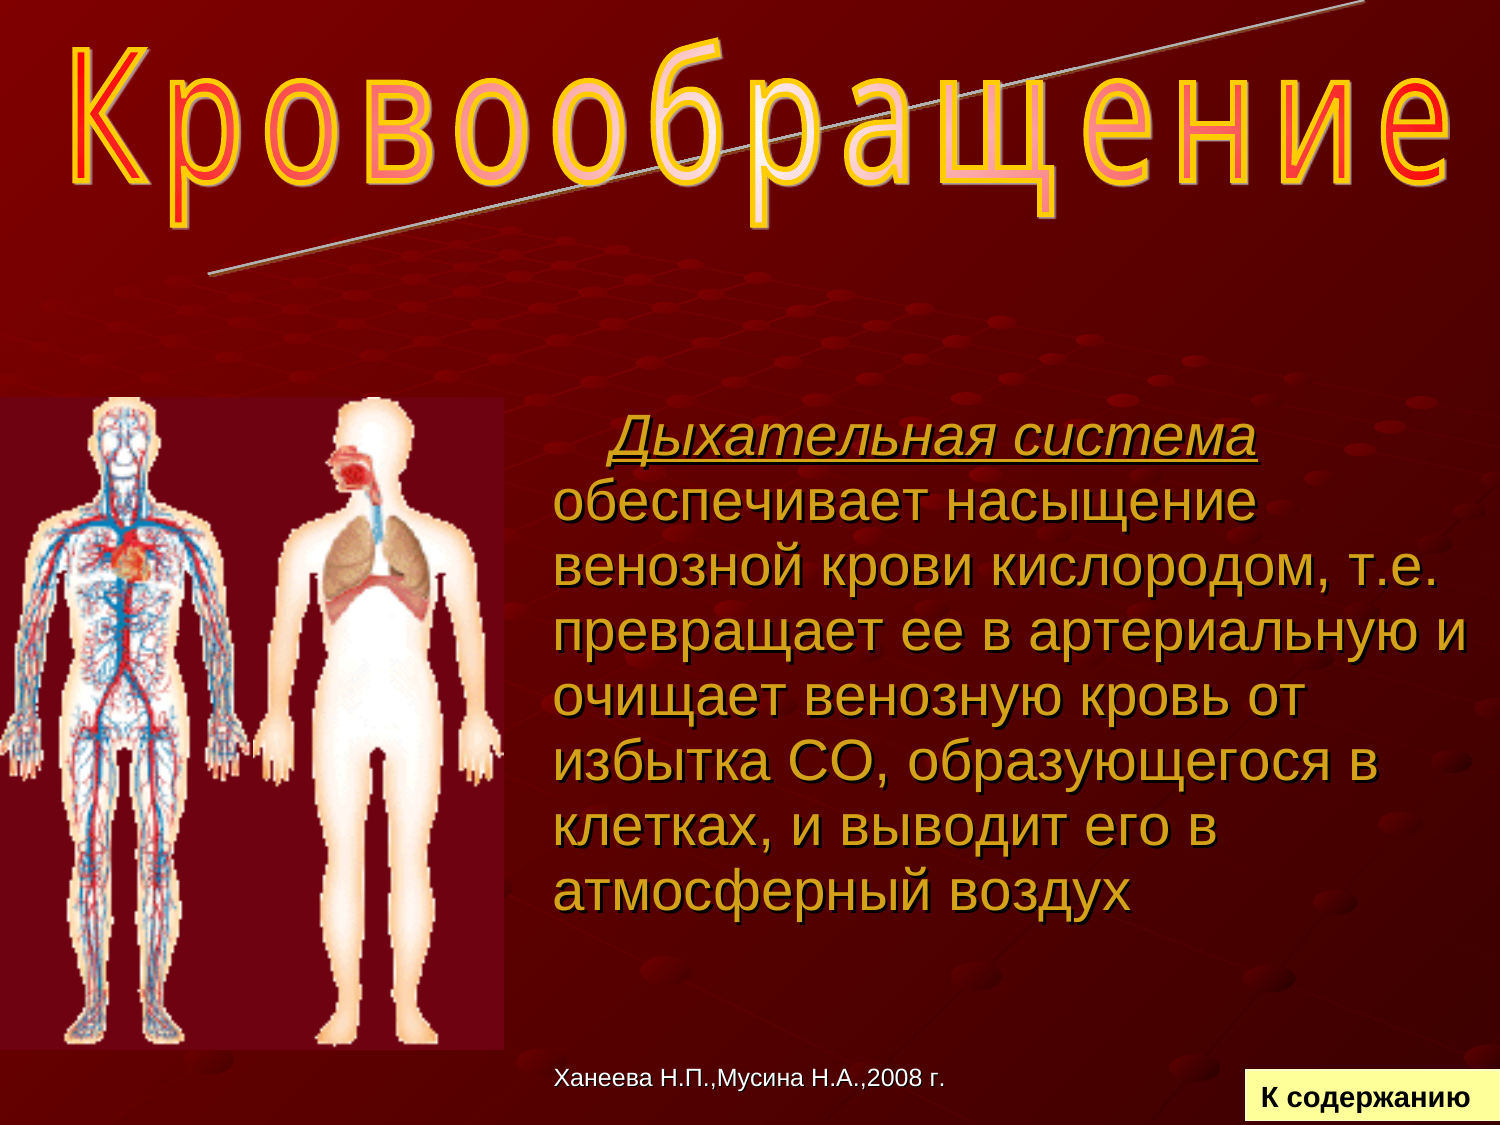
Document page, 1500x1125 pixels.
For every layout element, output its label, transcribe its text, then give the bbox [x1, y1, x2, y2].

text_box Кровообращение [752, 80, 817, 225]
text_box Кровообращение [1086, 80, 1148, 183]
text_box Кровообращение [1181, 82, 1245, 181]
text_box Кровообращение [1383, 80, 1445, 183]
text_box Кровообращение [942, 82, 1052, 215]
text_box Кровообращение [555, 80, 623, 183]
text_box Кровообращение [172, 80, 237, 225]
text_box Кровообращение [653, 40, 719, 183]
text_box Кровообращение [75, 49, 146, 181]
text_box К содержанию [1246, 1070, 1500, 1121]
text_box Кровообращение [457, 80, 525, 183]
text_box Кровообращение [267, 80, 335, 183]
picture [0, 397, 504, 1050]
text_box Кровообращение [1283, 82, 1347, 181]
text_box Кровообращение [846, 80, 905, 183]
text_box Кровообращение [369, 82, 430, 181]
title Дыхательная система обеспечивает насыщение венозной крови кислородом, т.е. превращает ее в артериальную и очищает венозную кровь от избытка СО, образующегося в клетках, и выводит его в атмосферный воздух [537, 349, 1500, 977]
